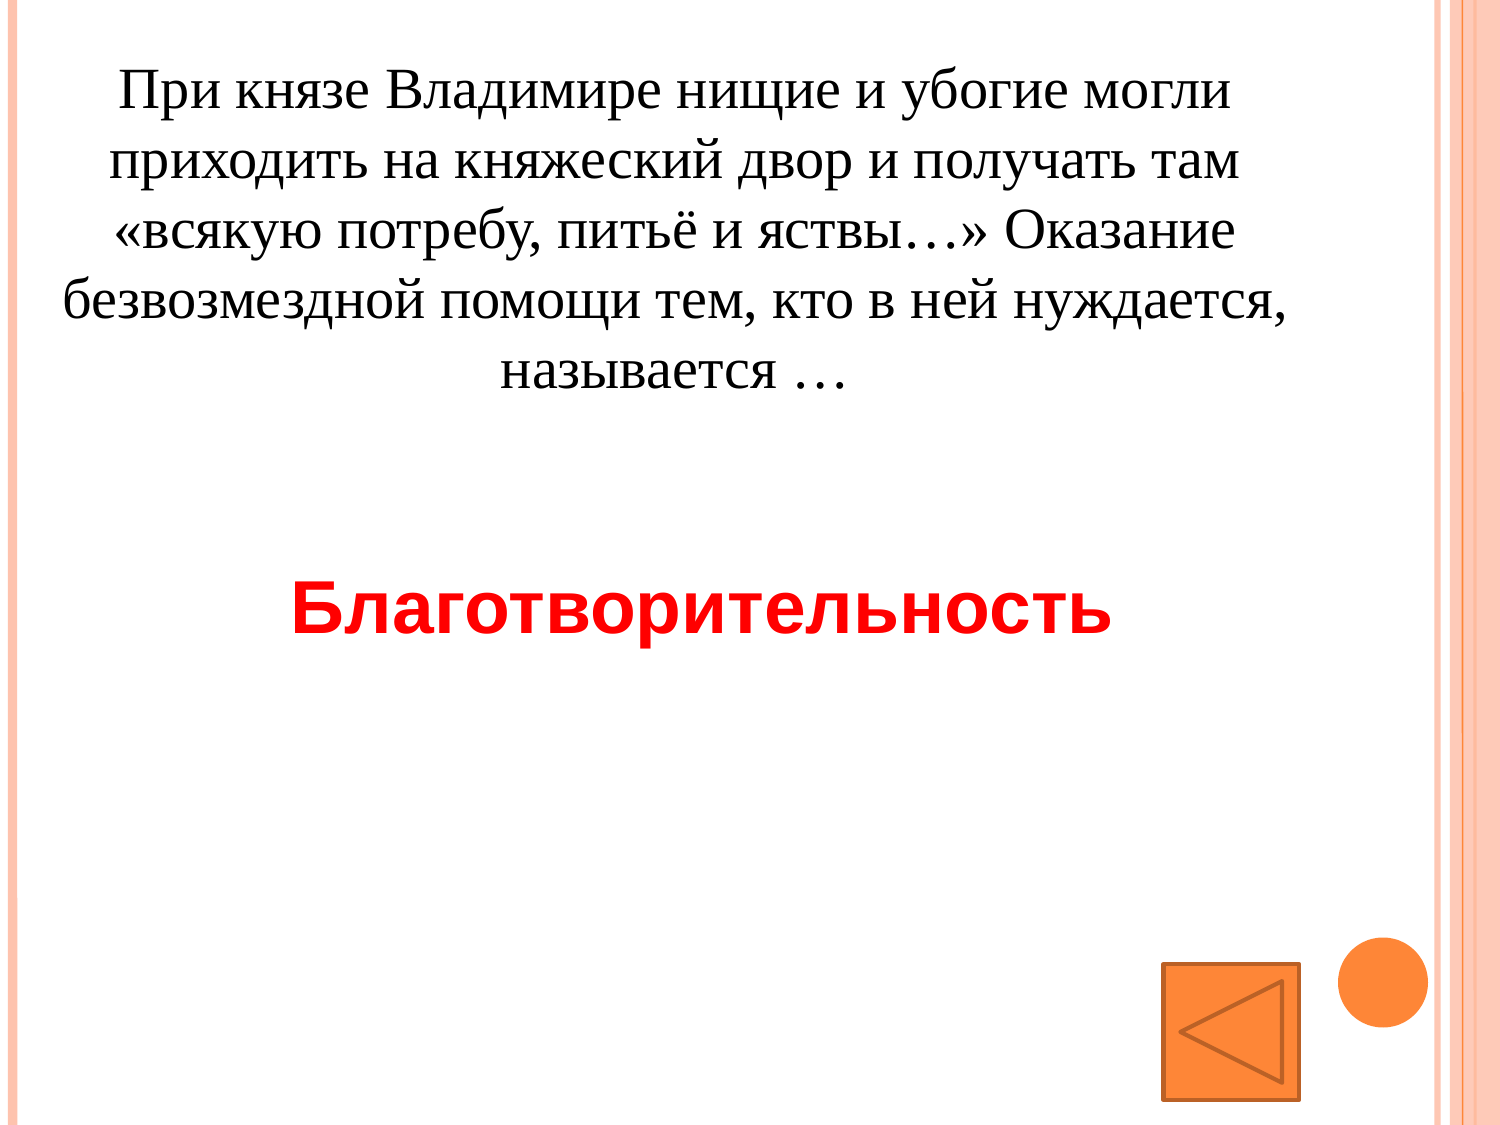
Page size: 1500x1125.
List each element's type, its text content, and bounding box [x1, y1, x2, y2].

text_box Благотворительность [242, 550, 1164, 657]
text_box [1163, 964, 1300, 1100]
text_box При князе Владимире нищие и убогие могли приходить на княжеский двор и получать там «всякую потребу, питьё и яствы…» Оказание безвозмездной помощи тем, кто в ней нуждается, называется … [22, 42, 1329, 412]
